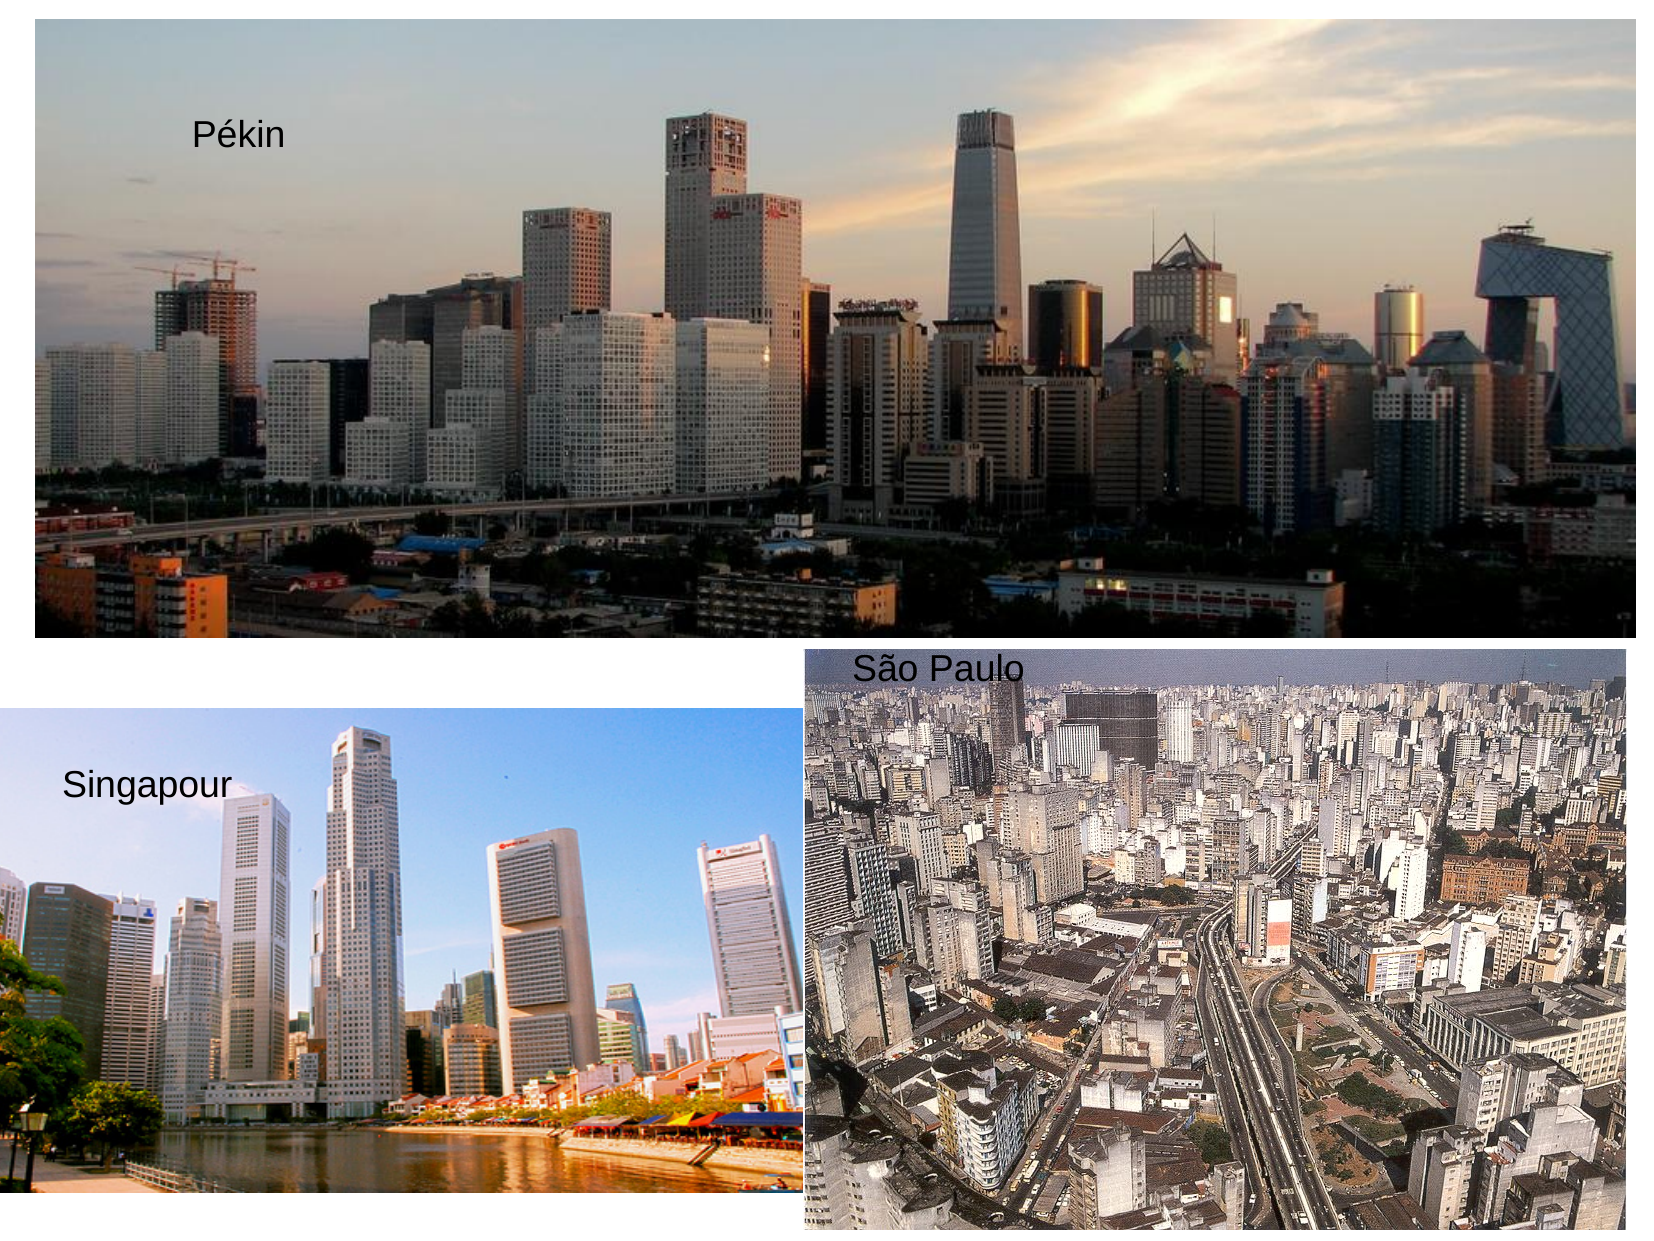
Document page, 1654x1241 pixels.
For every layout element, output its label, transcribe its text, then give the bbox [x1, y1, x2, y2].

text_box São Paulo [837, 639, 1040, 697]
picture [35, 19, 1636, 638]
picture [0, 649, 1627, 1230]
text_box Pékin [177, 106, 301, 164]
text_box Singapour [47, 755, 248, 813]
